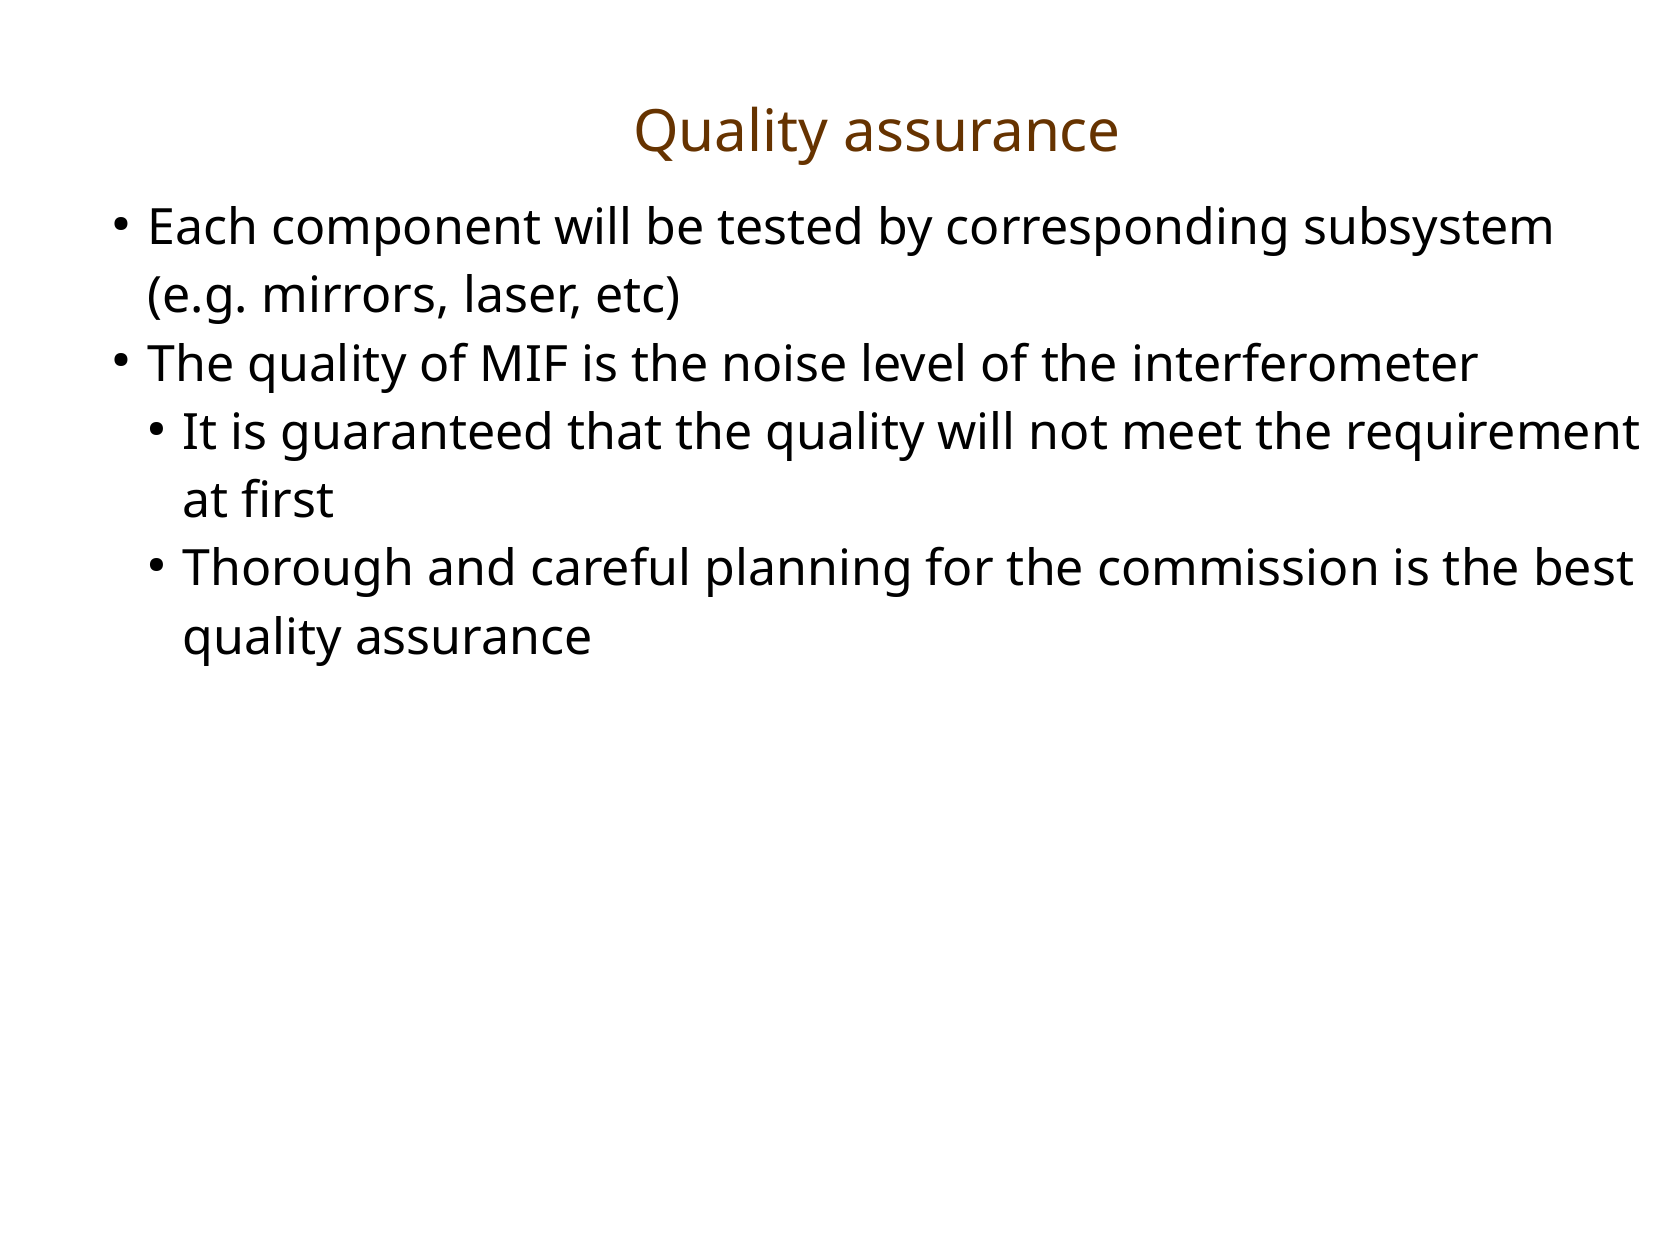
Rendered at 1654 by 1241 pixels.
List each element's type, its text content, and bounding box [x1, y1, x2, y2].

text_box Quality assurance [618, 81, 1101, 167]
text_box Each component will be tested by corresponding subsystem (e.g. mirrors, laser, etc) The quality of MIF is the noise level of the interferometer It is guaranteed that the quality will not meet the requirement at first Thorough and careful planning for the commission is the best quality assurance [97, 183, 1556, 621]
